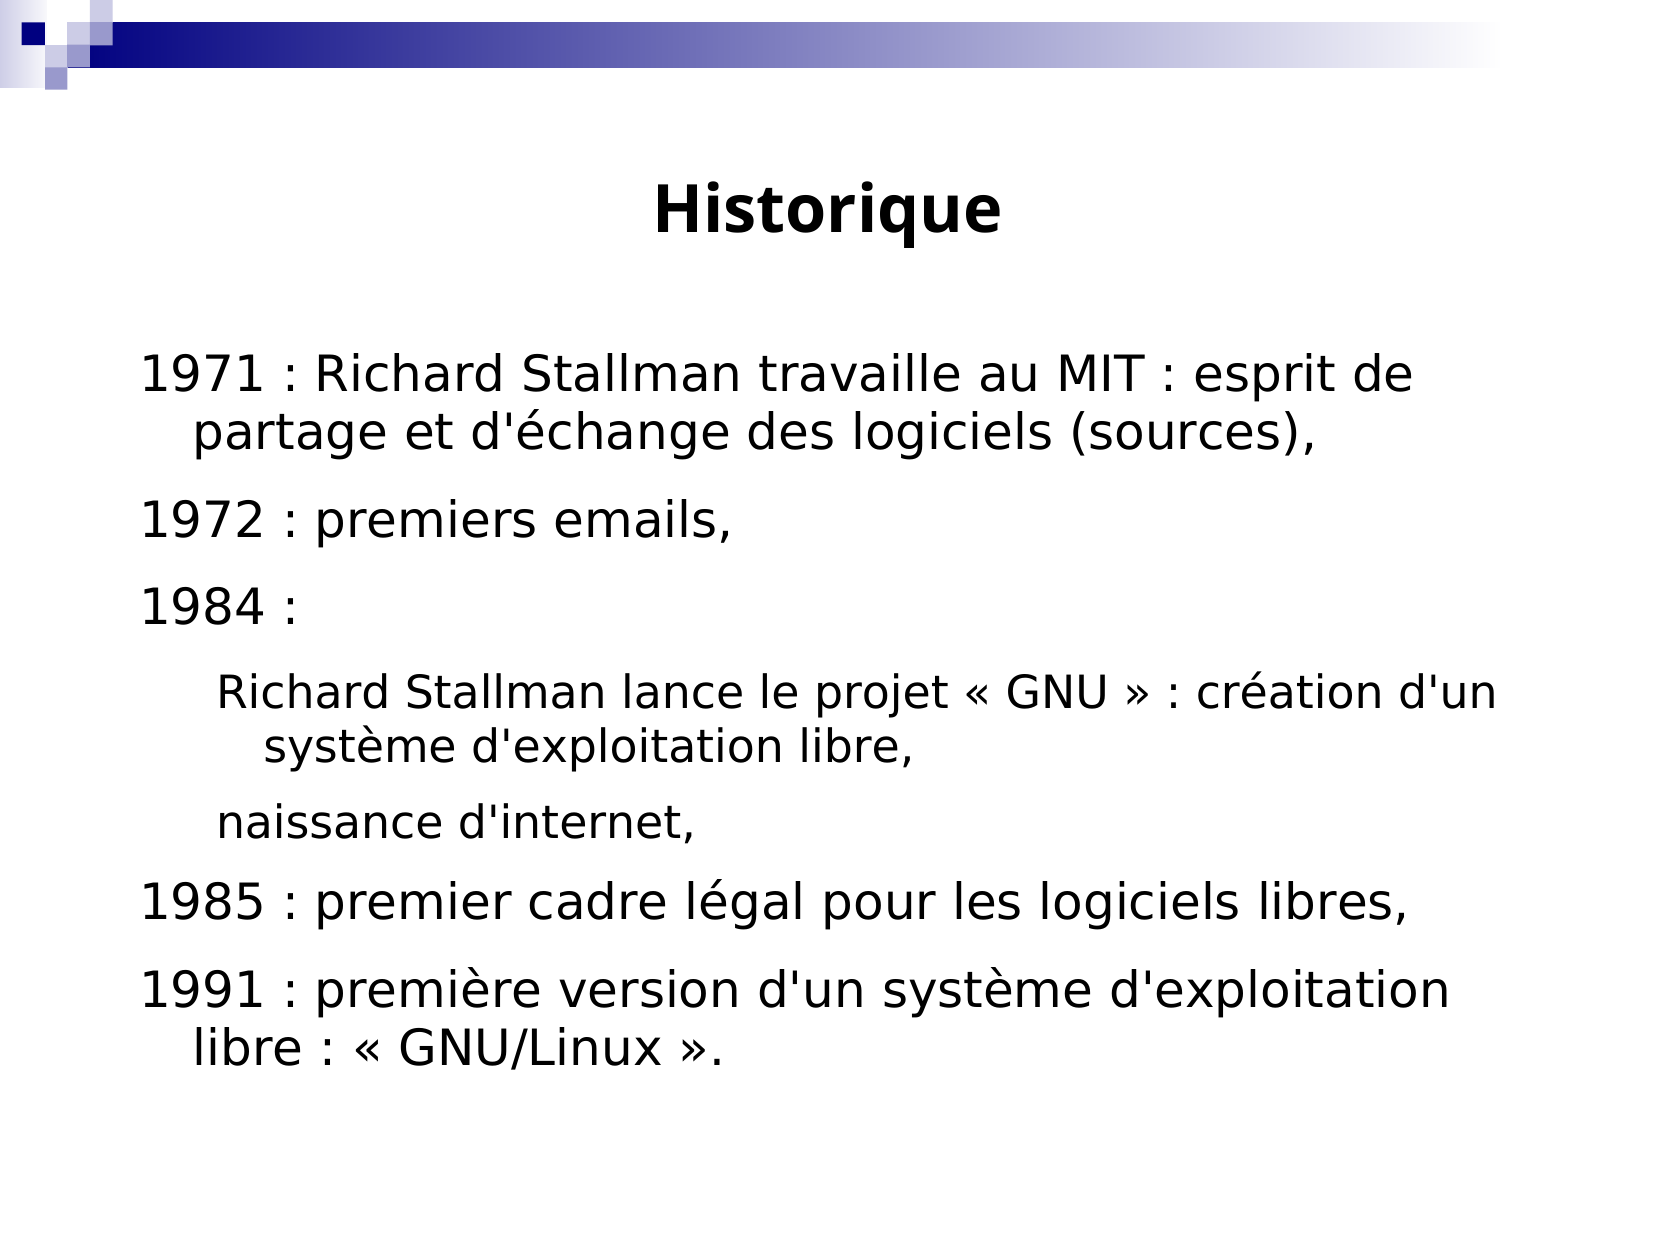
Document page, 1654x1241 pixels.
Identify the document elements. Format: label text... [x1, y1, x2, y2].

list 1971 : Richard Stallman travaille au MIT : esprit de partage et d'échange des logiciels (sources), 1972 : premiers emails, 1984 : Richard Stallman lance le projet « GNU » : création d'un système d'exploitation libre, naissance d'internet, 1985 : premier cadre légal pour les logiciels libres, 1991 : première version d'un système d'exploitation libre : « GNU/Linux ». [121, 344, 1534, 1164]
title Historique [121, 102, 1534, 311]
